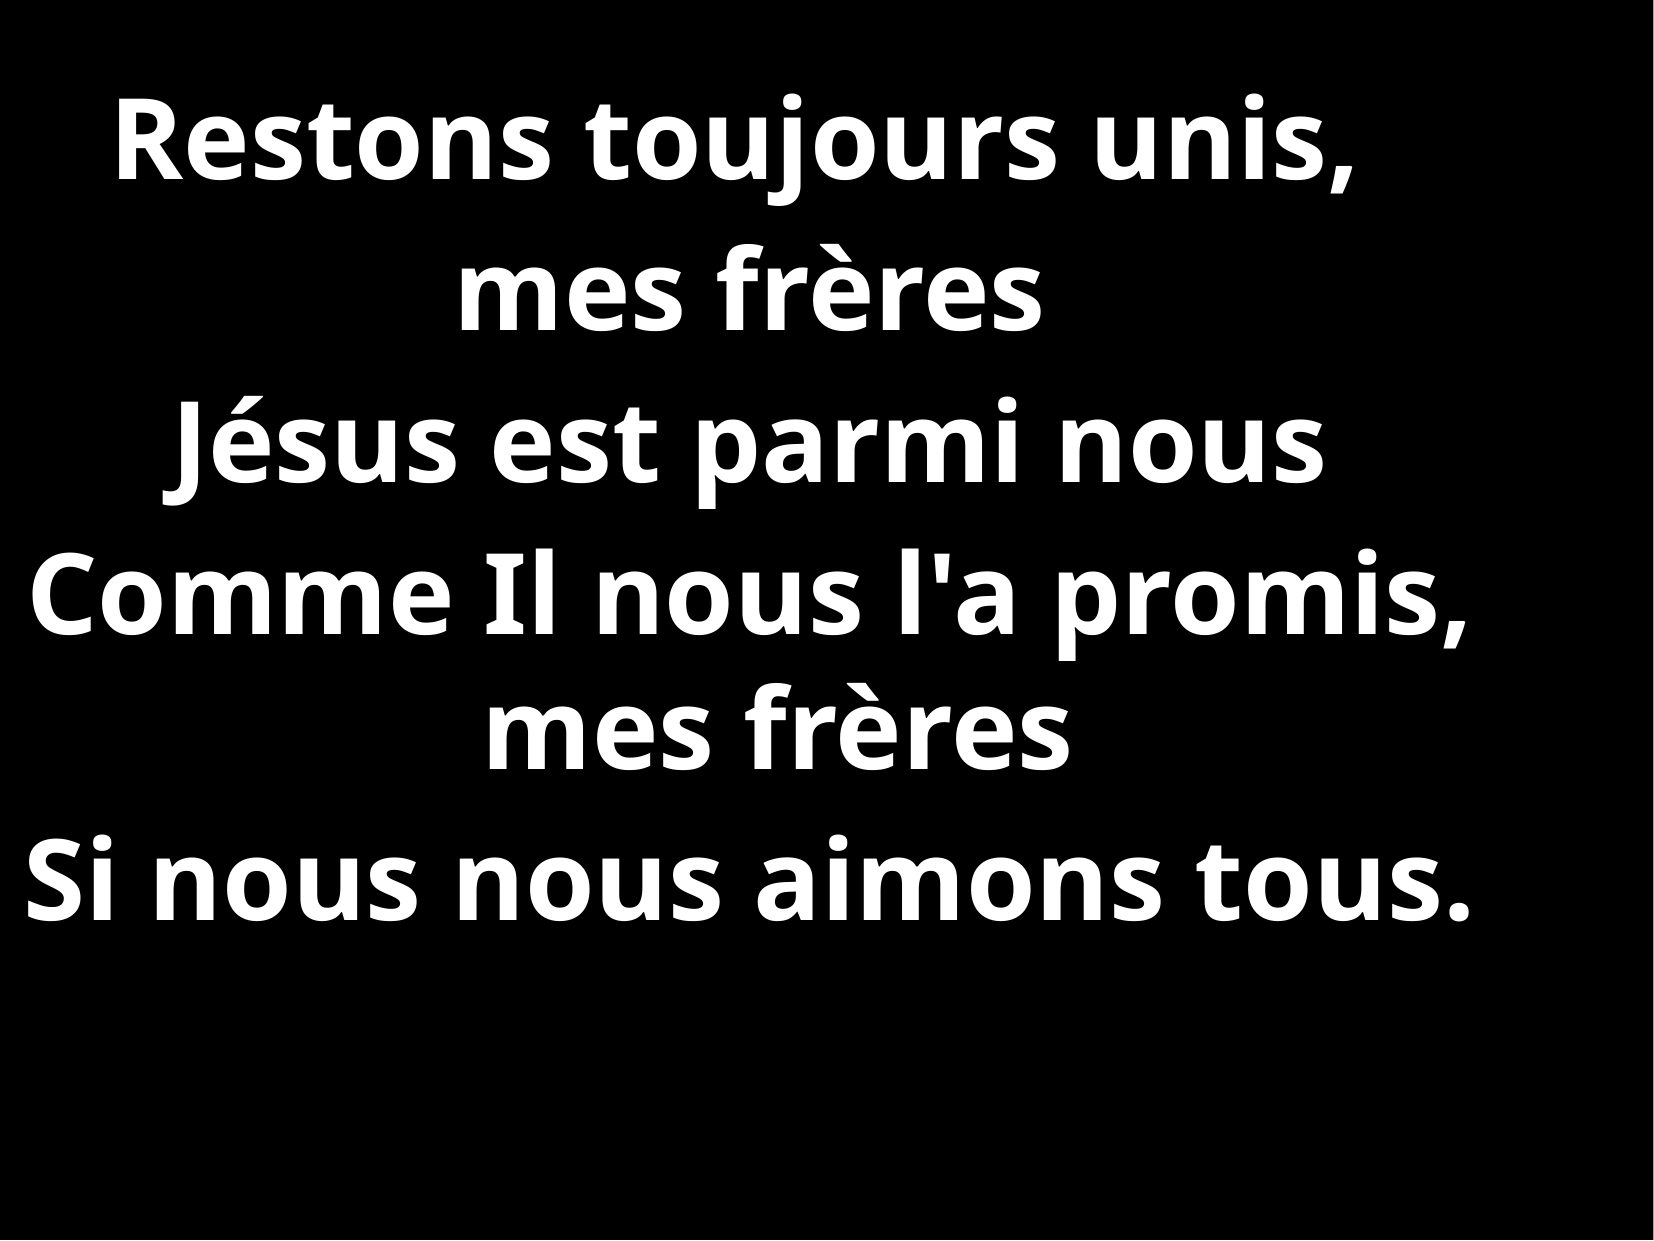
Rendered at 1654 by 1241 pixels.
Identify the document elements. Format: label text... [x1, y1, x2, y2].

list Restons toujours unis, mes frères Jésus est parmi nous Comme Il nous l'a promis, mes frères Si nous nous aimons tous. [0, 59, 1501, 802]
